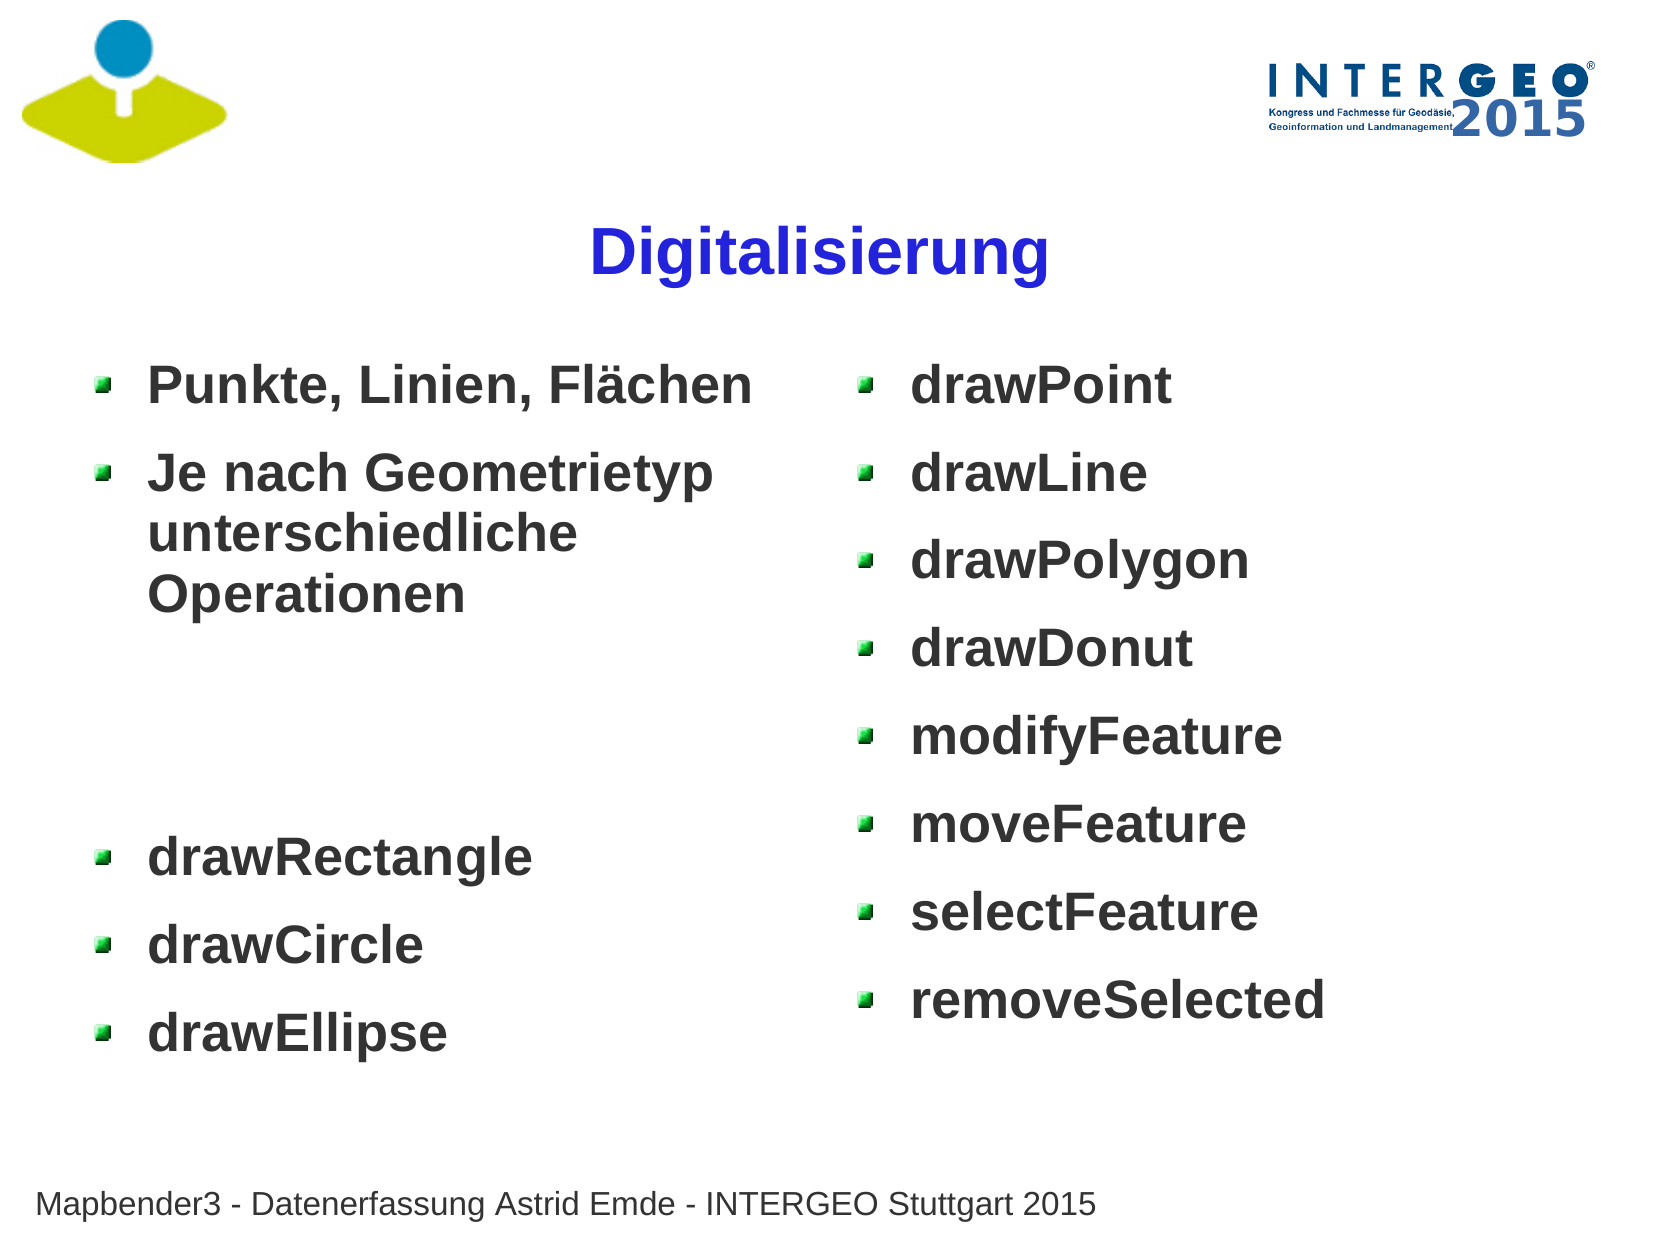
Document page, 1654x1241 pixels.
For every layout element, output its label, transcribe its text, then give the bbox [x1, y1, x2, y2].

list drawPoint drawLine drawPolygon drawDonut modifyFeature moveFeature selectFeature removeSelected [839, 354, 1566, 1173]
list Punkte, Linien, Flächen Je nach Geometrietyp unterschiedliche Operationen drawRectangle drawCircle drawEllipse [76, 354, 804, 1241]
title Digitalisierung [76, 177, 1565, 325]
picture [1496, 105, 1507, 130]
picture [1269, 61, 1595, 132]
picture [22, 20, 231, 163]
